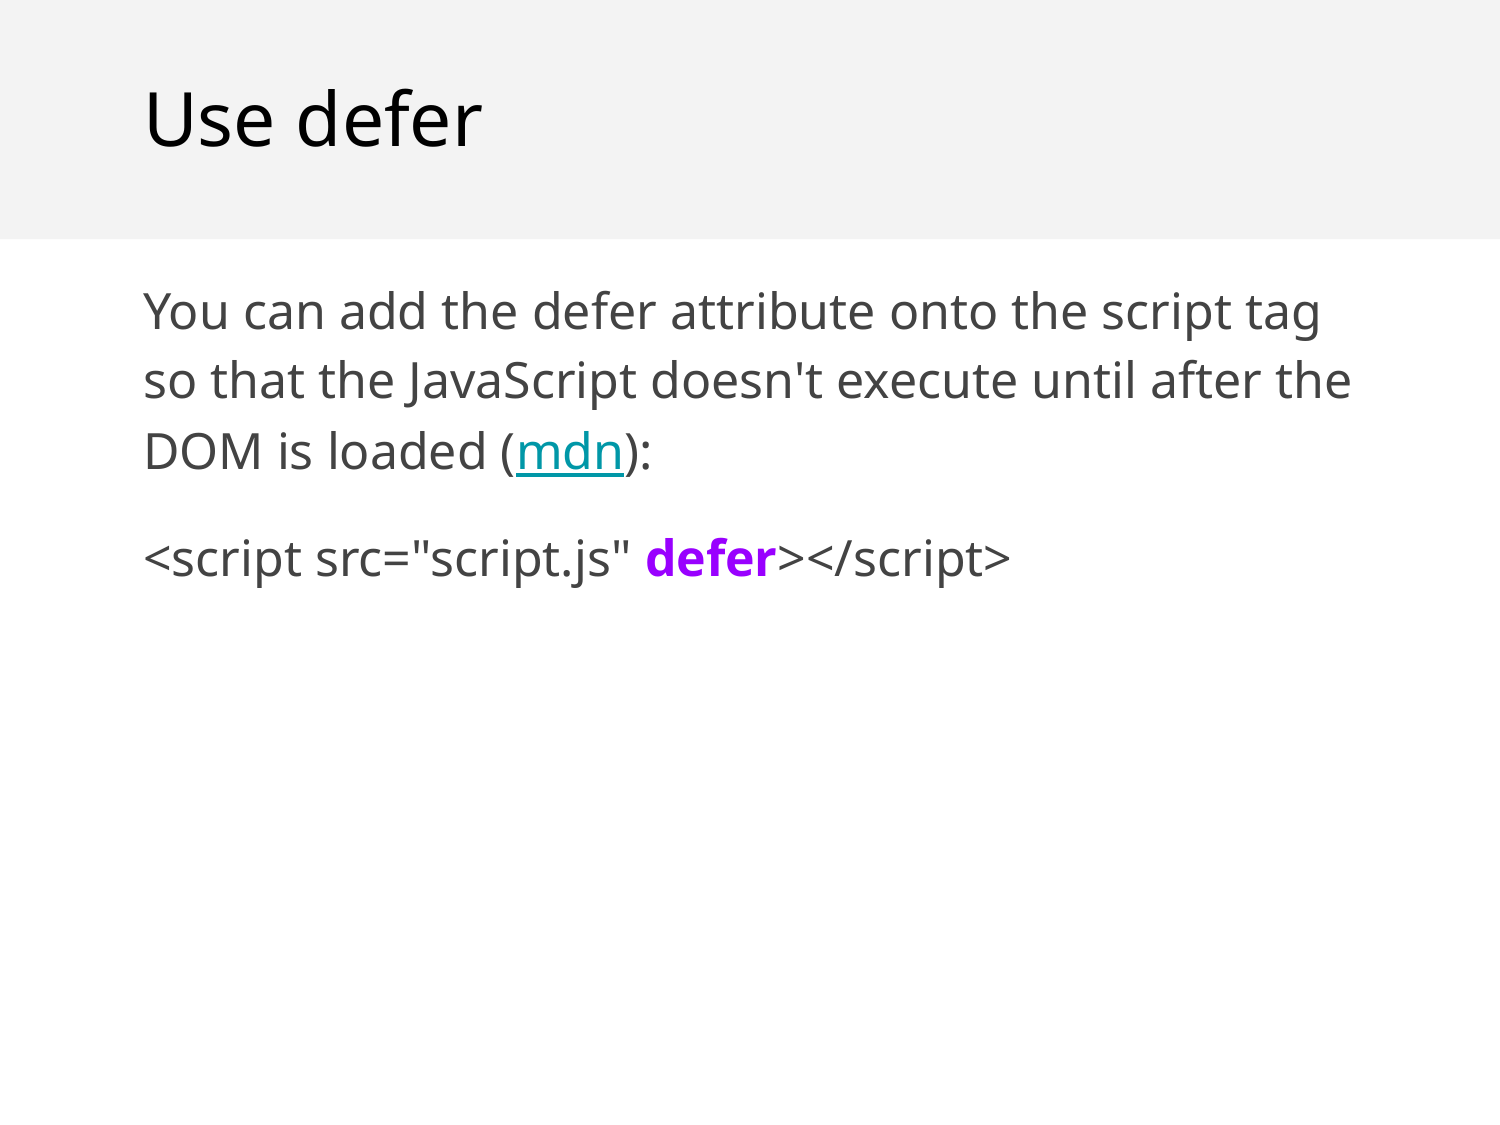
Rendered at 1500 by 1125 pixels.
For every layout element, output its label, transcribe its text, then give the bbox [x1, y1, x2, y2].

title Use defer [128, 56, 1372, 183]
text_box <script src="script.js" defer></script> [128, 501, 1372, 628]
list You can add the defer attribute onto the script tag so that the JavaScript doesn't execute until after the DOM is loaded (mdn): [128, 255, 1372, 423]
